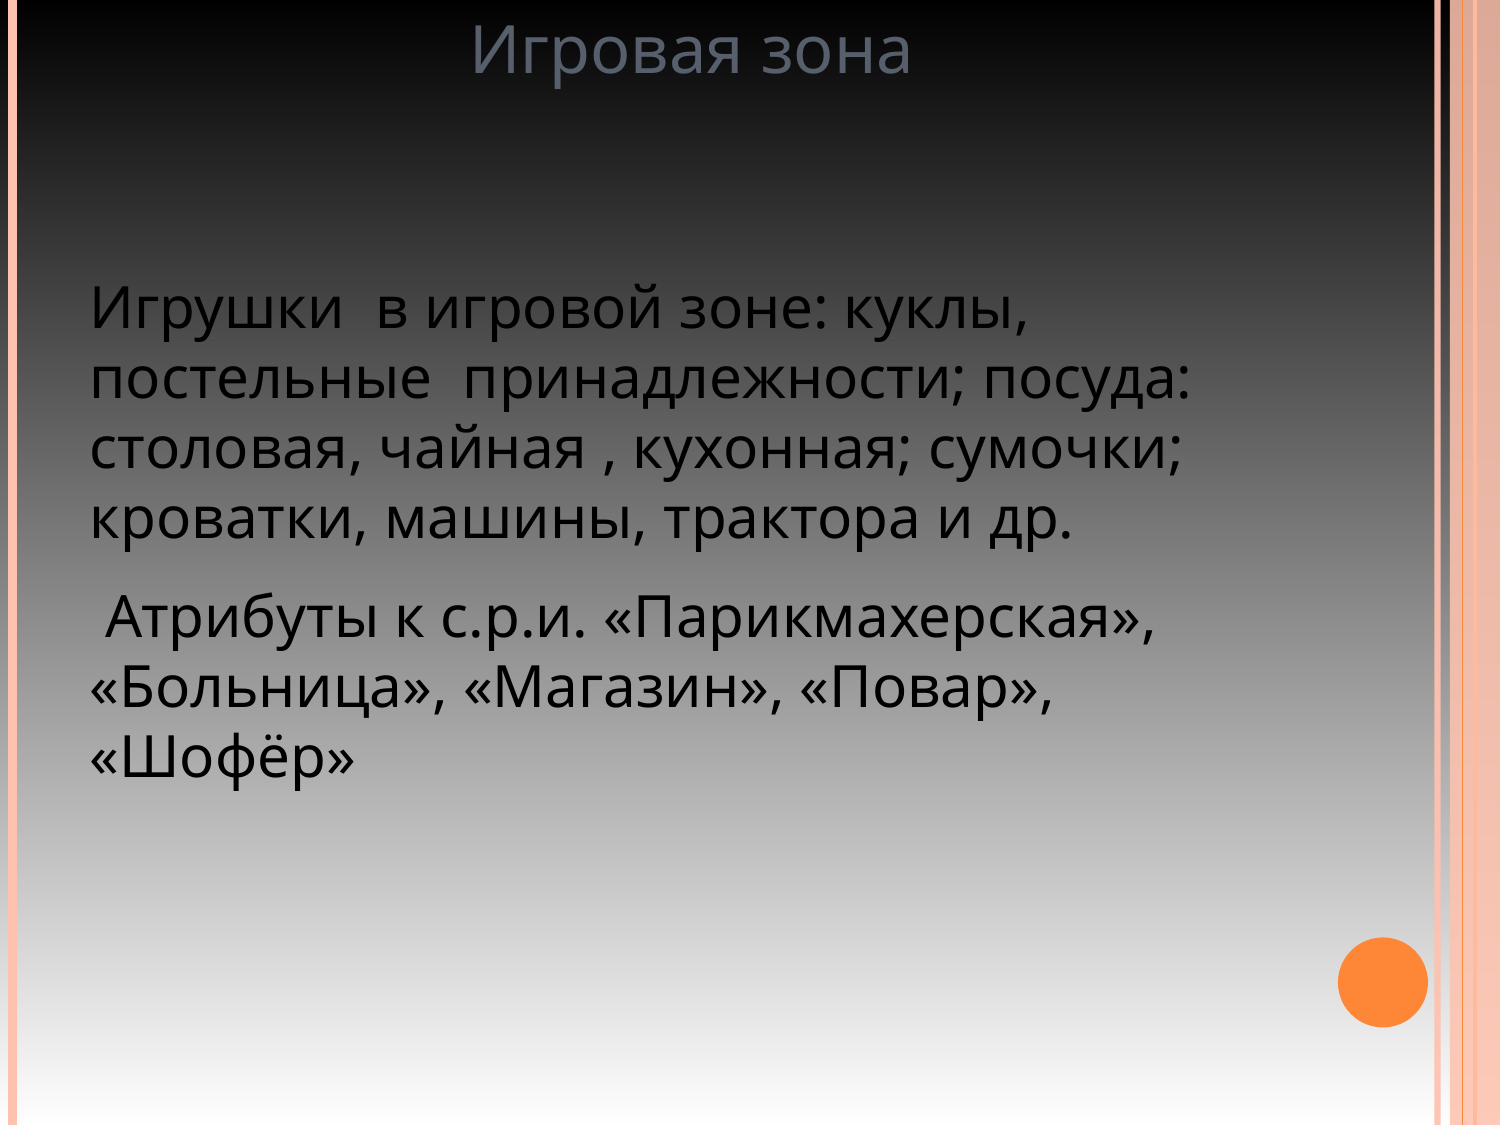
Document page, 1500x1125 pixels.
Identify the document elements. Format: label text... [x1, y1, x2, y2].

title Игровая зона [75, 0, 1300, 233]
list Игрушки в игровой зоне: куклы, постельные принадлежности; посуда: столовая, чайная , кухонная; сумочки; кроватки, машины, трактора и др. Атрибуты к с.р.и. «Парикмахерская», «Больница», «Магазин», «Повар», «Шофёр» [75, 262, 1300, 1062]
